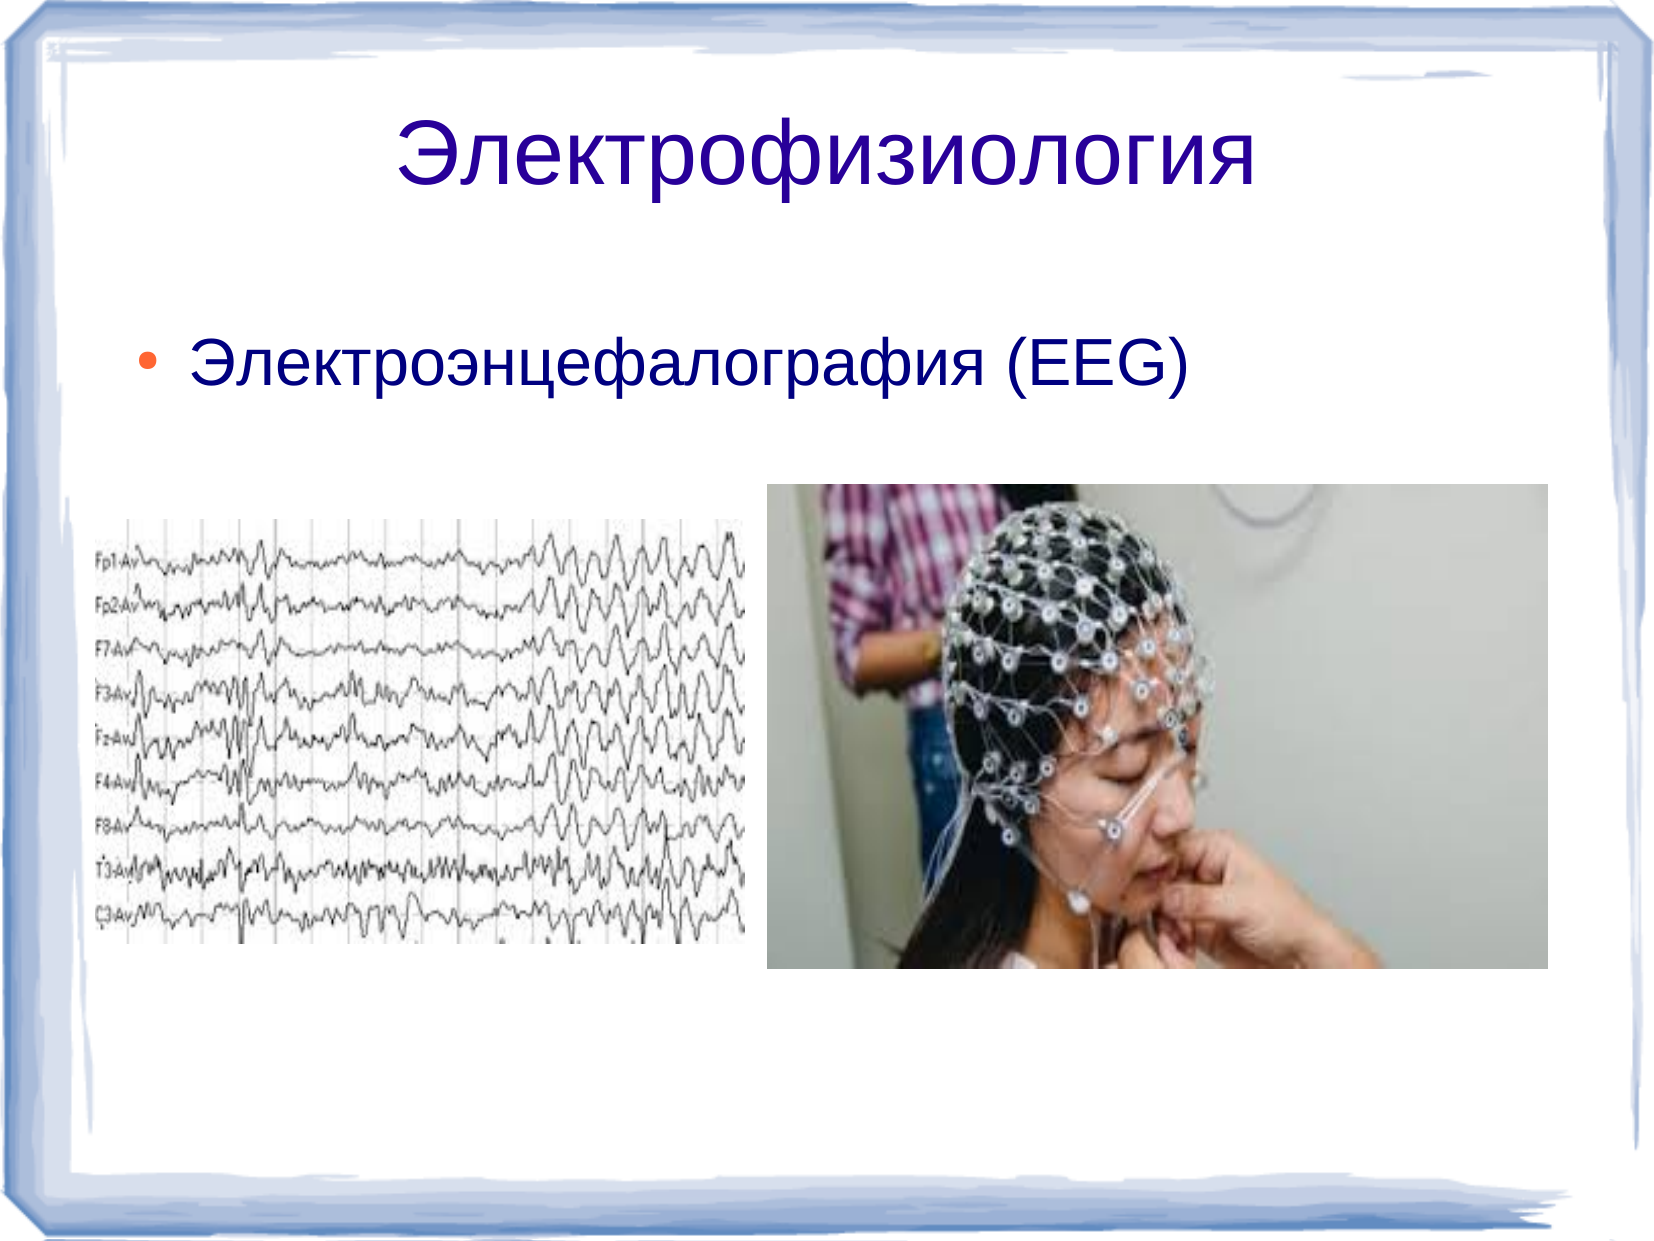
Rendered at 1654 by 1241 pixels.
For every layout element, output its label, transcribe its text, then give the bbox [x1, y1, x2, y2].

list Электроэнцефалография (EEG) [118, 324, 1571, 1004]
title Электрофизиология [82, 49, 1571, 257]
picture [0, 0, 1654, 1241]
